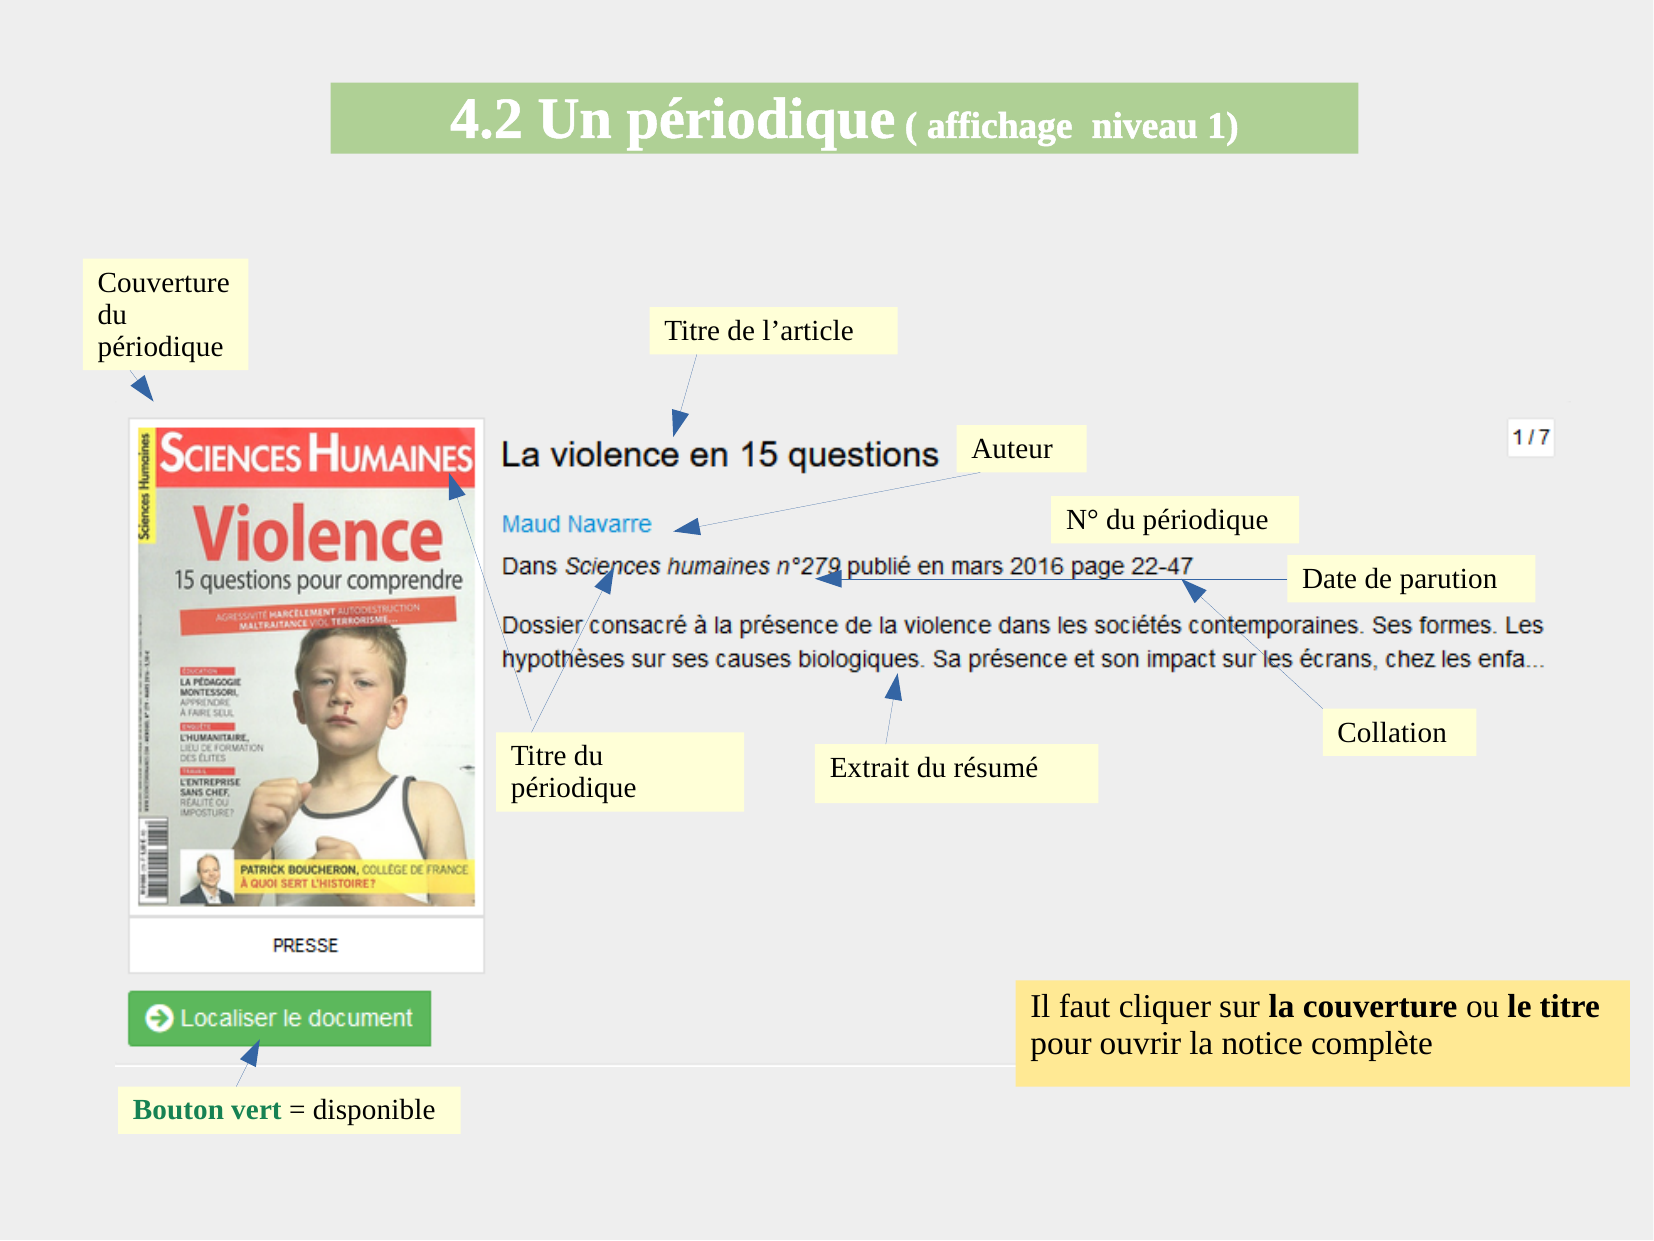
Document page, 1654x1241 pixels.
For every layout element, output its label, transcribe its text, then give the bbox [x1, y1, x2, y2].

picture [115, 401, 1571, 1067]
text_box Auteur [956, 425, 1087, 473]
text_box N° du périodique [1051, 496, 1300, 544]
text_box Bouton vert = disponible [118, 1086, 461, 1134]
text_box Date de parution [1287, 555, 1536, 603]
title 4.2 Un périodique ( affichage niveau 1) [330, 82, 1359, 154]
text_box Collation [1322, 708, 1477, 756]
text_box Titre du périodique [496, 732, 745, 812]
text_box Couverture du périodique [82, 258, 249, 371]
text_box Extrait du résumé [814, 744, 1099, 804]
text_box Titre de l’article [649, 307, 898, 355]
text_box Il faut cliquer sur la couverture ou le titre pour ouvrir la notice complète [1015, 980, 1630, 1087]
